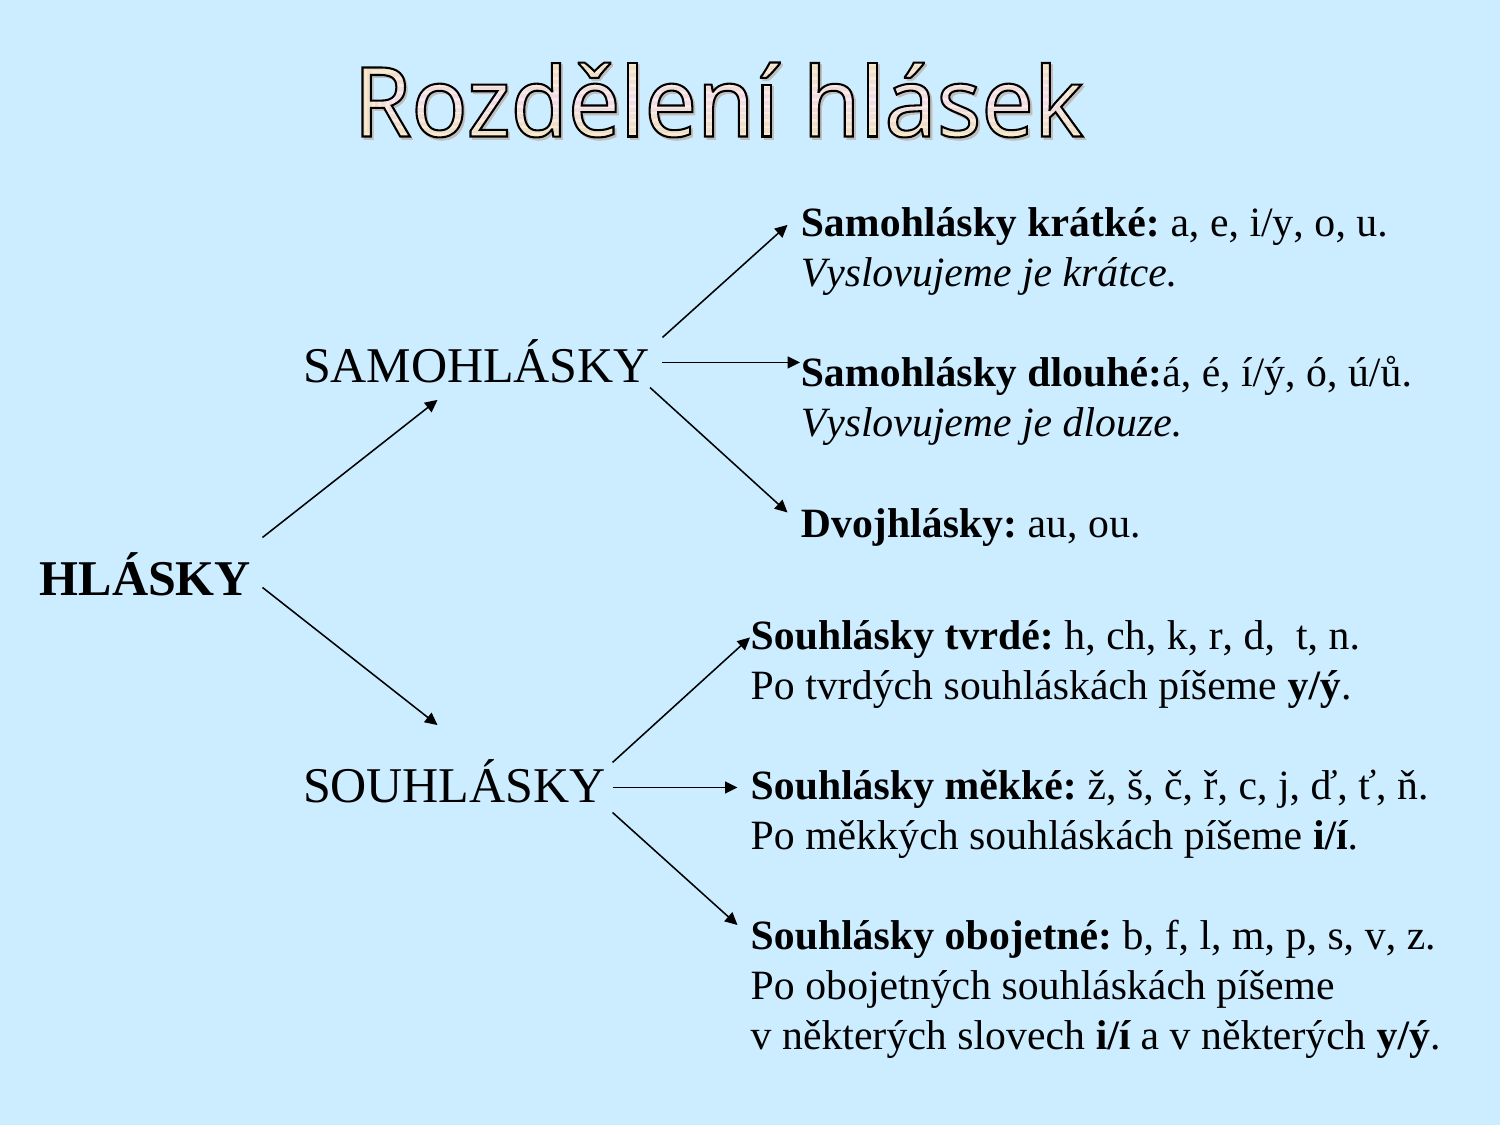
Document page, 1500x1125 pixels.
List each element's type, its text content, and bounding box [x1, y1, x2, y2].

text_box Rozdělení hlásek [941, 83, 978, 138]
text_box HLÁSKY [25, 537, 266, 613]
text_box Rozdělení hlásek [1041, 63, 1083, 137]
text_box Rozdělení hlásek [762, 84, 771, 137]
text_box Rozdělení hlásek [515, 63, 561, 138]
text_box Samohlásky krátké: a, e, i/y, o, u. Vyslovujeme je krátce. Samohlásky dlouhé:á, é, í/ý, ó, ú/ů. Vyslovujeme je dlouze. Dvojhlásky: au, ou. [786, 187, 1428, 554]
text_box Rozdělení hlásek [868, 63, 877, 137]
text_box Rozdělení hlásek [888, 83, 930, 138]
text_box SAMOHLÁSKY SOUHLÁSKY [288, 324, 665, 821]
text_box Rozdělení hlásek [704, 83, 748, 137]
text_box Rozdělení hlásek [628, 63, 637, 137]
text_box Rozdělení hlásek [578, 62, 611, 78]
text_box Rozdělení hlásek [760, 62, 780, 78]
text_box Rozdělení hlásek [649, 83, 693, 138]
text_box Rozdělení hlásek [470, 84, 507, 137]
text_box Rozdělení hlásek [416, 83, 463, 138]
text_box Souhlásky tvrdé: h, ch, k, r, d, t, n. Po tvrdých souhláskách píšeme y/ý. Souhlásky měkké: ž, š, č, ř, c, j, ď, ť, ň. Po měkkých souhláskách píšeme i/í. Souhlásky obojetné: b, f, l, m, p, s, v, z. Po obojetných souhláskách píšeme v některých slovech i/í a v některých y/ý. [735, 600, 1456, 1066]
text_box Rozdělení hlásek [573, 83, 616, 138]
text_box Rozdělení hlásek [362, 67, 410, 137]
text_box Rozdělení hlásek [810, 63, 853, 137]
text_box Rozdělení hlásek [986, 83, 1030, 138]
